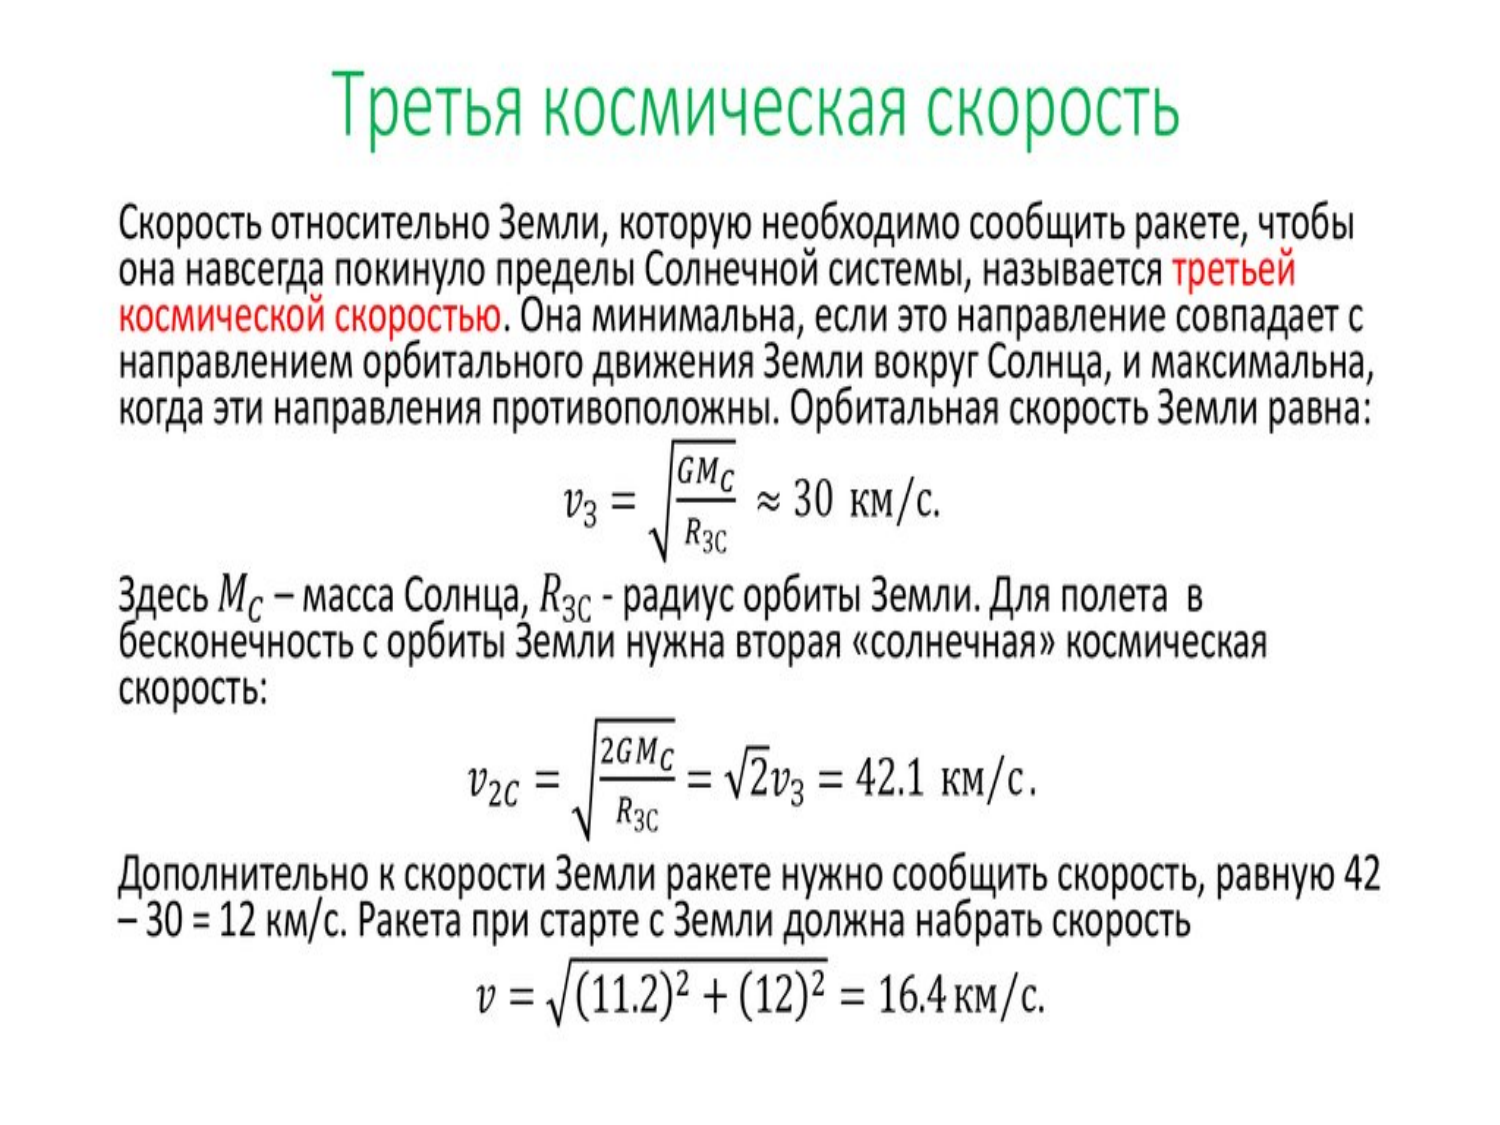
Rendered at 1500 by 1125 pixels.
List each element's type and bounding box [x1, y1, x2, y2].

picture [94, 47, 1406, 1063]
